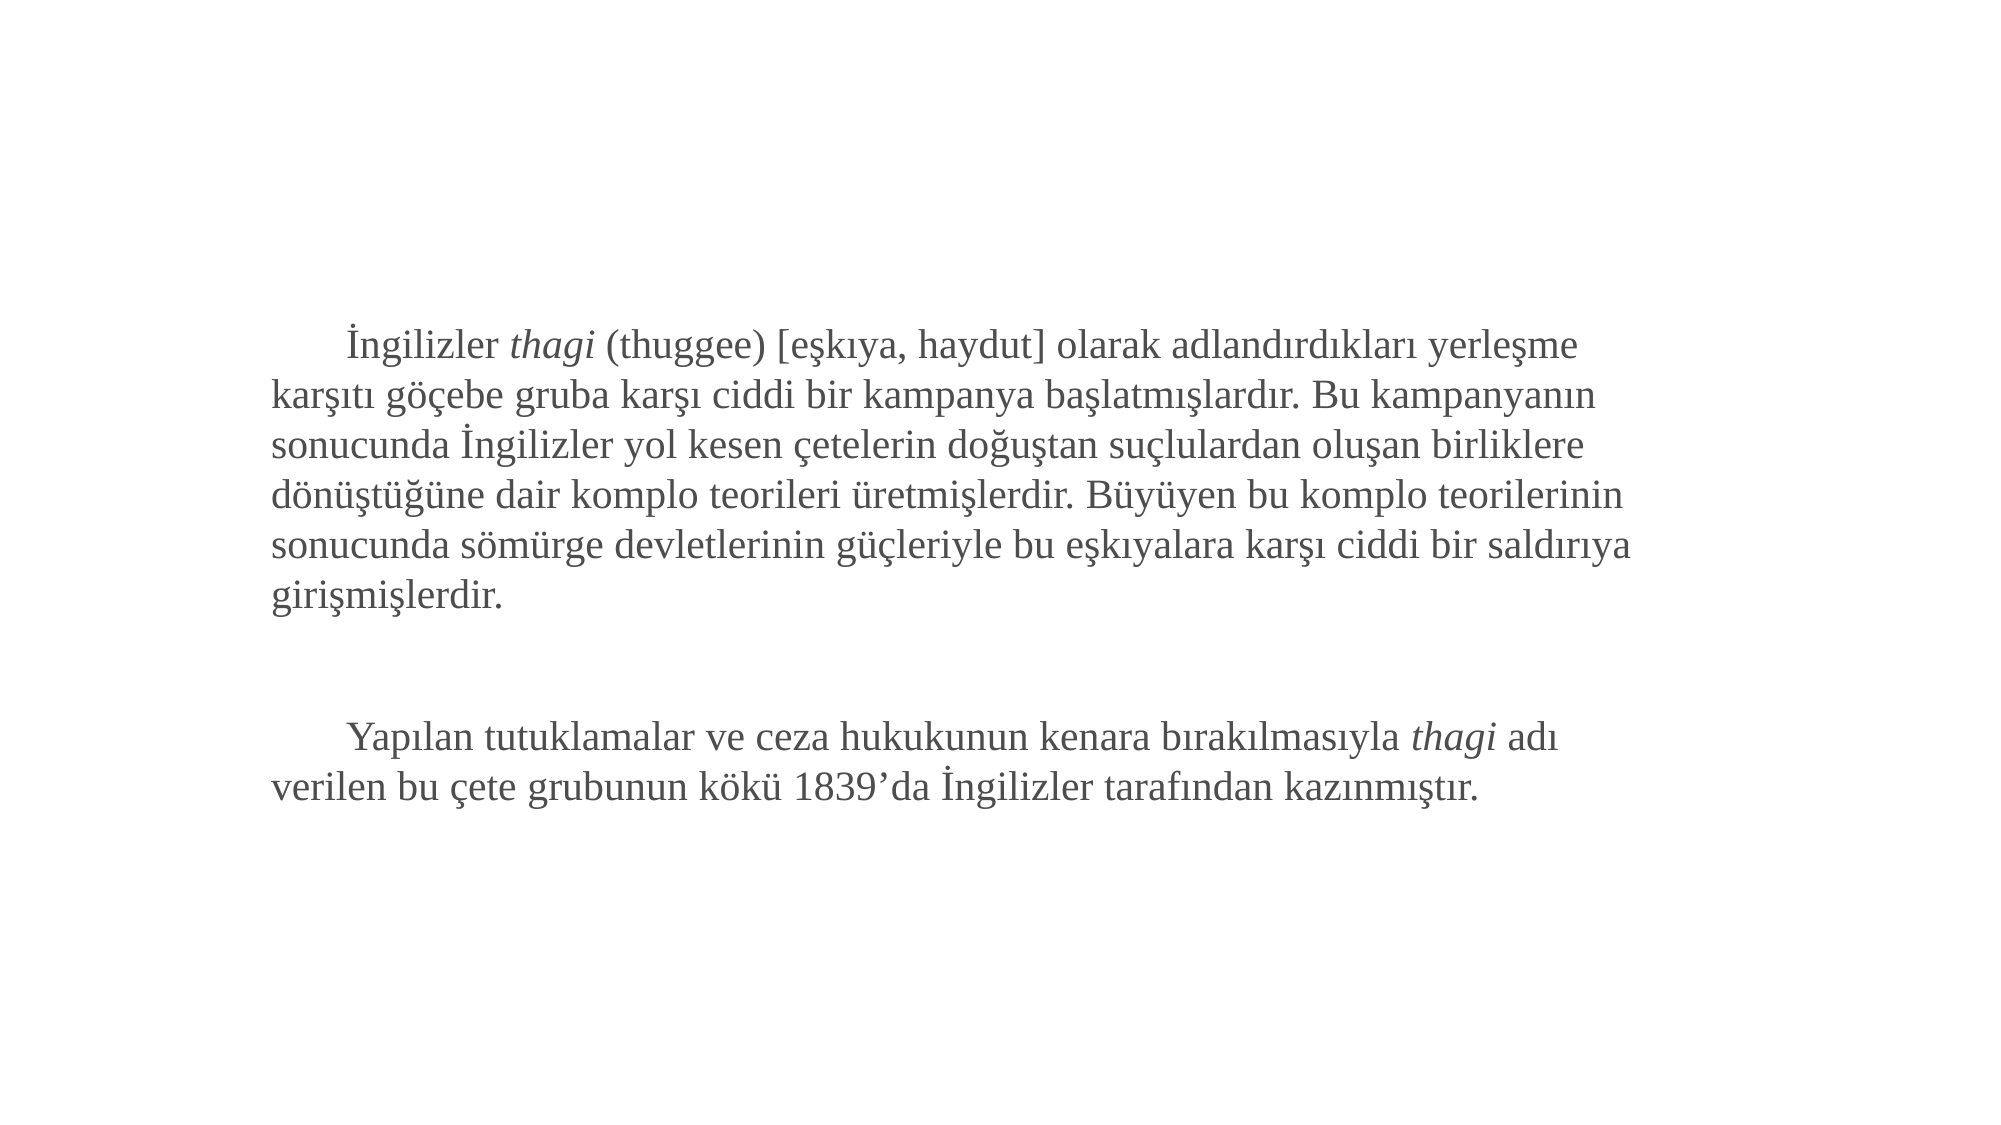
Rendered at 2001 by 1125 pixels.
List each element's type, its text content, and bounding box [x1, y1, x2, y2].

list İngilizler thagi (thuggee) [eşkıya, haydut] olarak adlandırdıkları yerleşme karşıtı göçebe gruba karşı ciddi bir kampanya başlatmışlardır. Bu kampanyanın sonucunda İngilizler yol kesen çetelerin doğuştan suçlulardan oluşan birliklere dönüştüğüne dair komplo teorileri üretmişlerdir. Büyüyen bu komplo teorilerinin sonucunda sömürge devletlerinin güçleriyle bu eşkıyalara karşı ciddi bir saldırıya girişmişlerdir. Yapılan tutuklamalar ve ceza hukukunun kenara bırakılmasıyla thagi adı verilen bu çete grubunun kökü 1839’da İngilizler tarafından kazınmıştır. [247, 202, 1656, 923]
